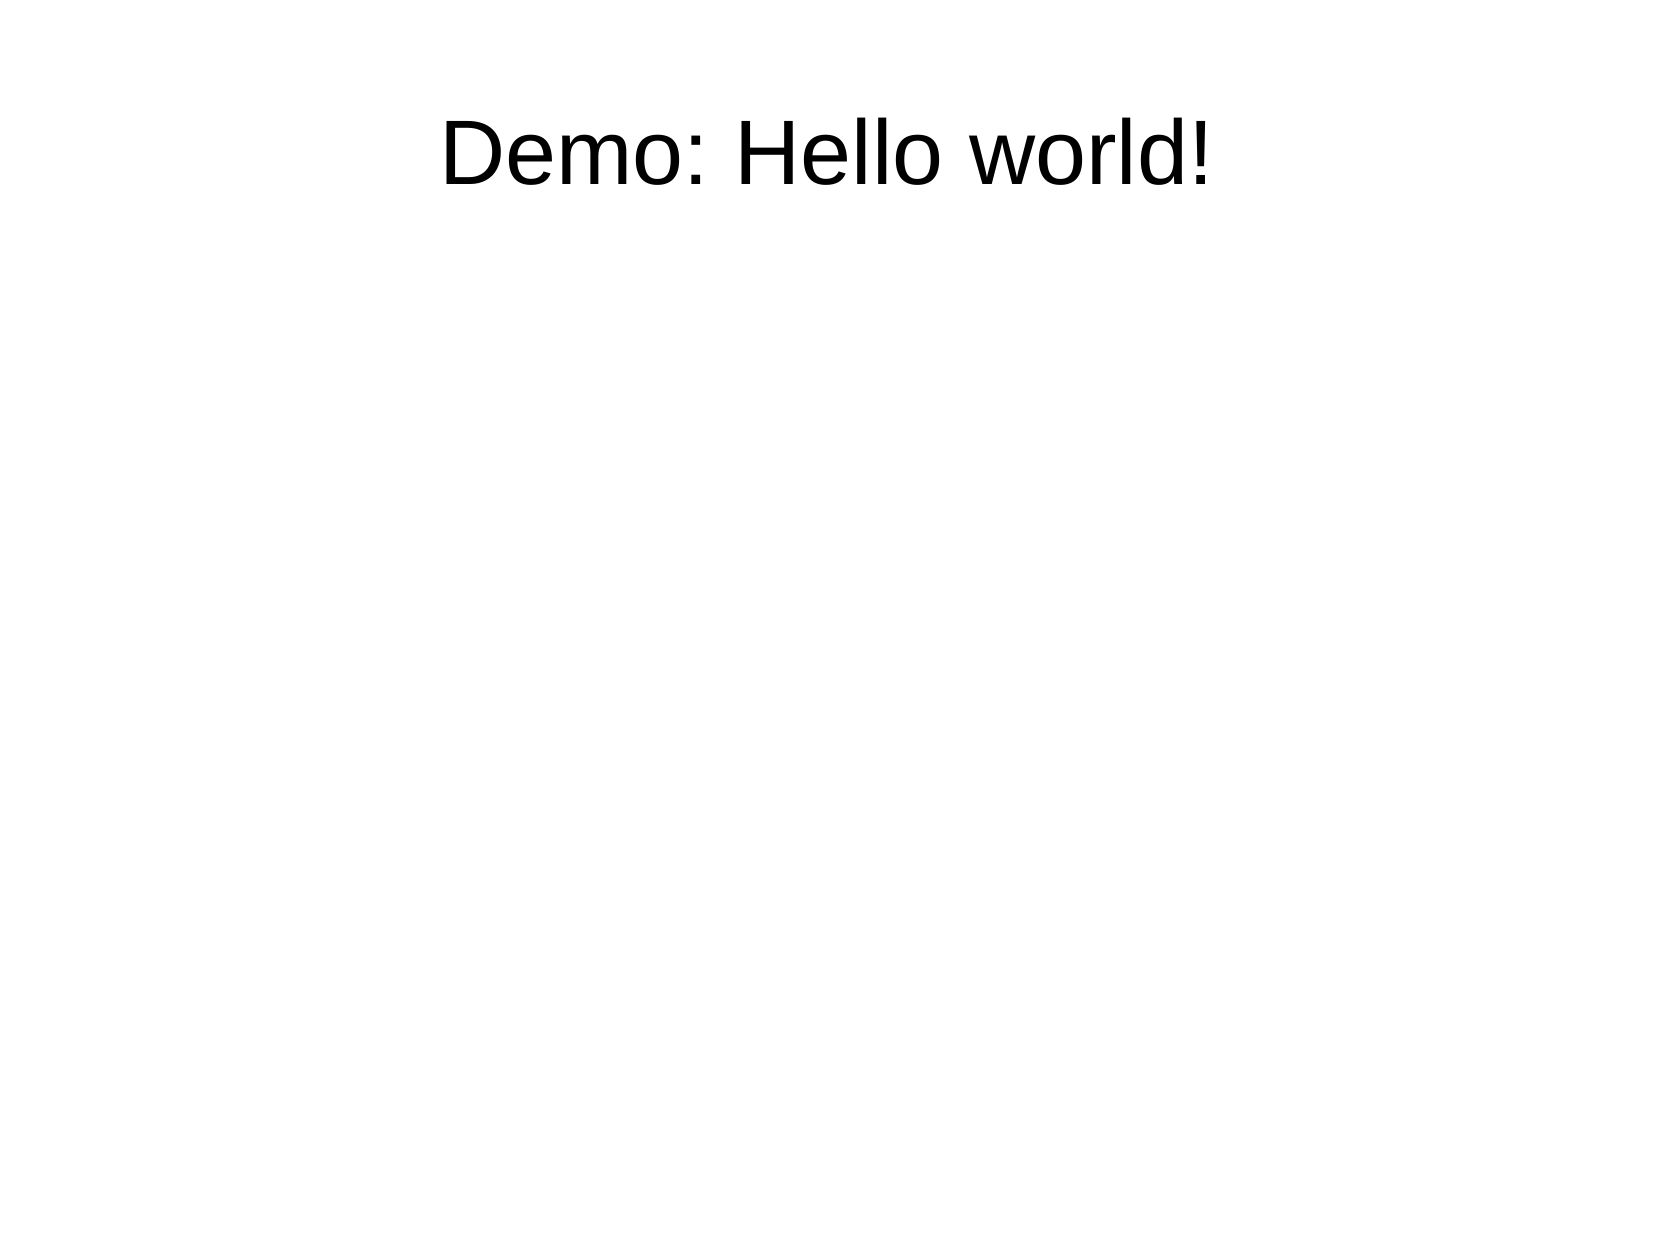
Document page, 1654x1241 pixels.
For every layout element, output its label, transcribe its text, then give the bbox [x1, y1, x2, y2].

title Demo: Hello world! [82, 49, 1571, 257]
